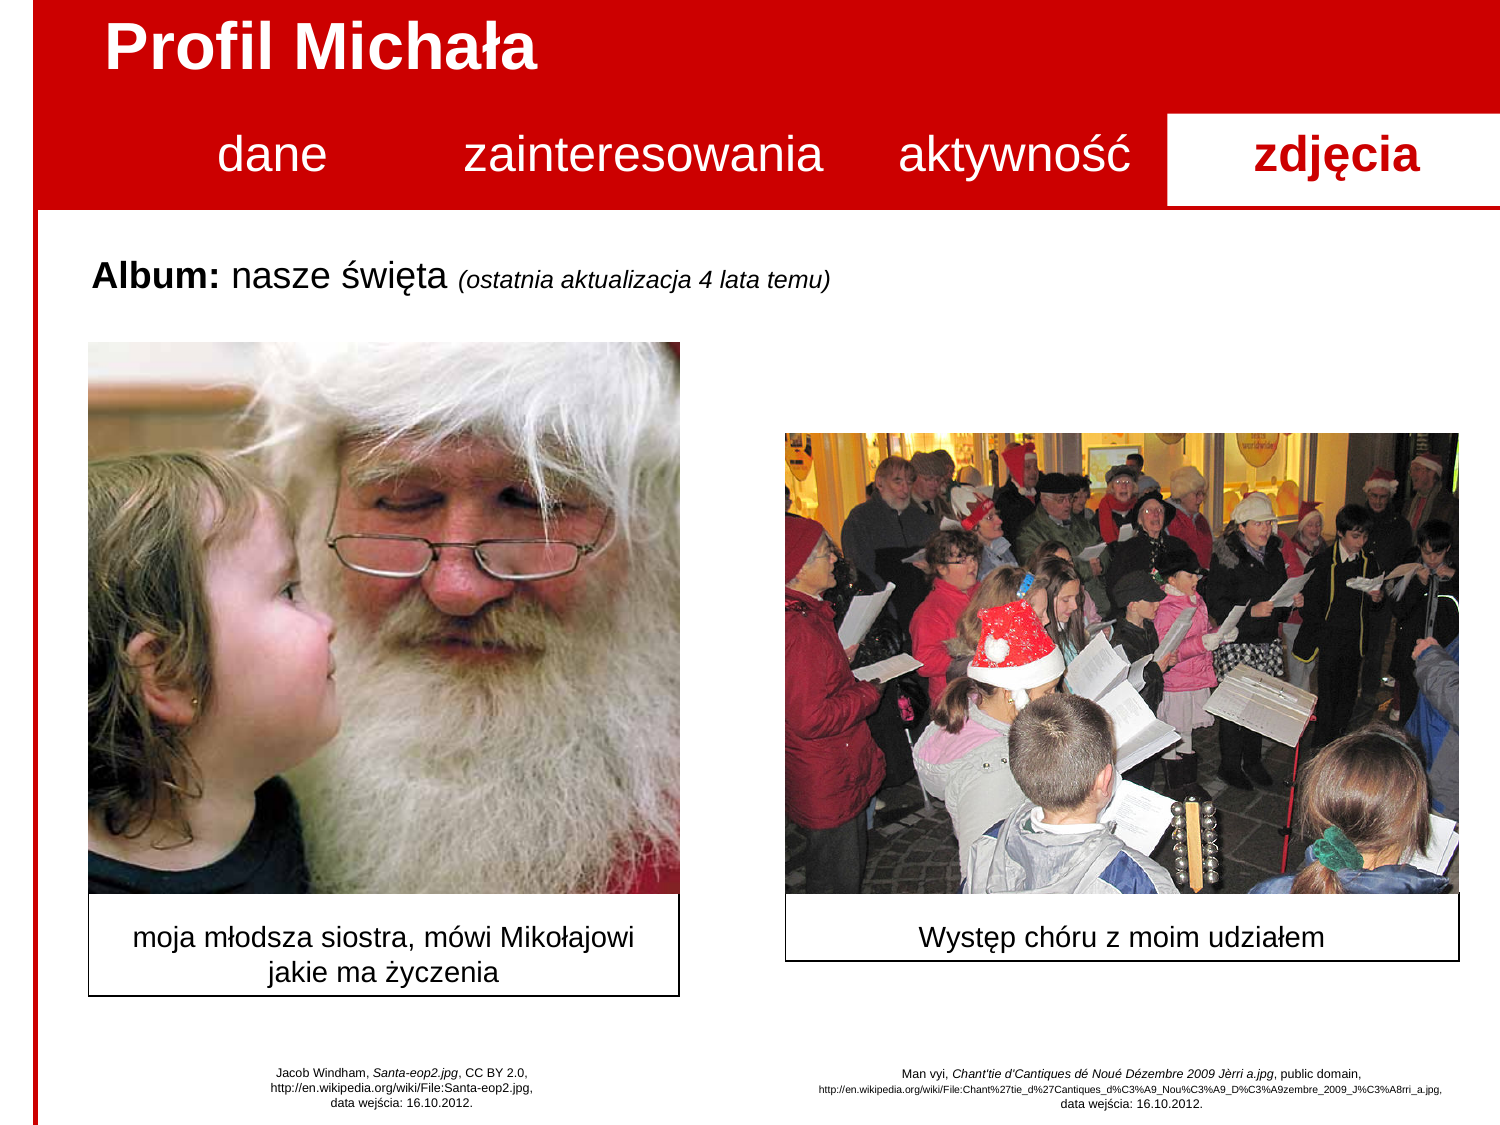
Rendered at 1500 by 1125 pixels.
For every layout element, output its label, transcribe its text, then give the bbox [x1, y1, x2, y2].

picture [88, 373, 680, 894]
text_box Występ chóru z moim udziałem [785, 894, 1459, 962]
text_box zdjęcia [1167, 113, 1500, 206]
text_box Profil Michała [38, 0, 1500, 203]
text_box Man vyi, Chant'tie d'Cantiques dé Noué Dézembre 2009 Jèrri a.jpg, public domain, http://en.wikipedia.org/wiki/File:Chant%27tie_d%27Cantiques_d%C3%A9_Nou%C3%A9_D%C3%A9zembre_2009_J%C3%A8rri_a.jpg, data wejścia: 16.10.2012. [731, 1058, 1463, 1119]
text_box aktywność [854, 113, 1167, 206]
text_box moja młodsza siostra, mówi Mikołajowi jakie ma życzenia [88, 894, 680, 997]
text_box dane [112, 113, 430, 206]
text_box Album: nasze święta (ostatnia aktualizacja 4 lata temu) [76, 243, 1353, 373]
text_box zainteresowania [430, 113, 854, 206]
picture [785, 433, 1459, 894]
text_box Jacob Windham, Santa-eop2.jpg, CC BY 2.0, http://en.wikipedia.org/wiki/File:Santa-eop2.jpg, data wejścia: 16.10.2012. [183, 1056, 552, 1118]
